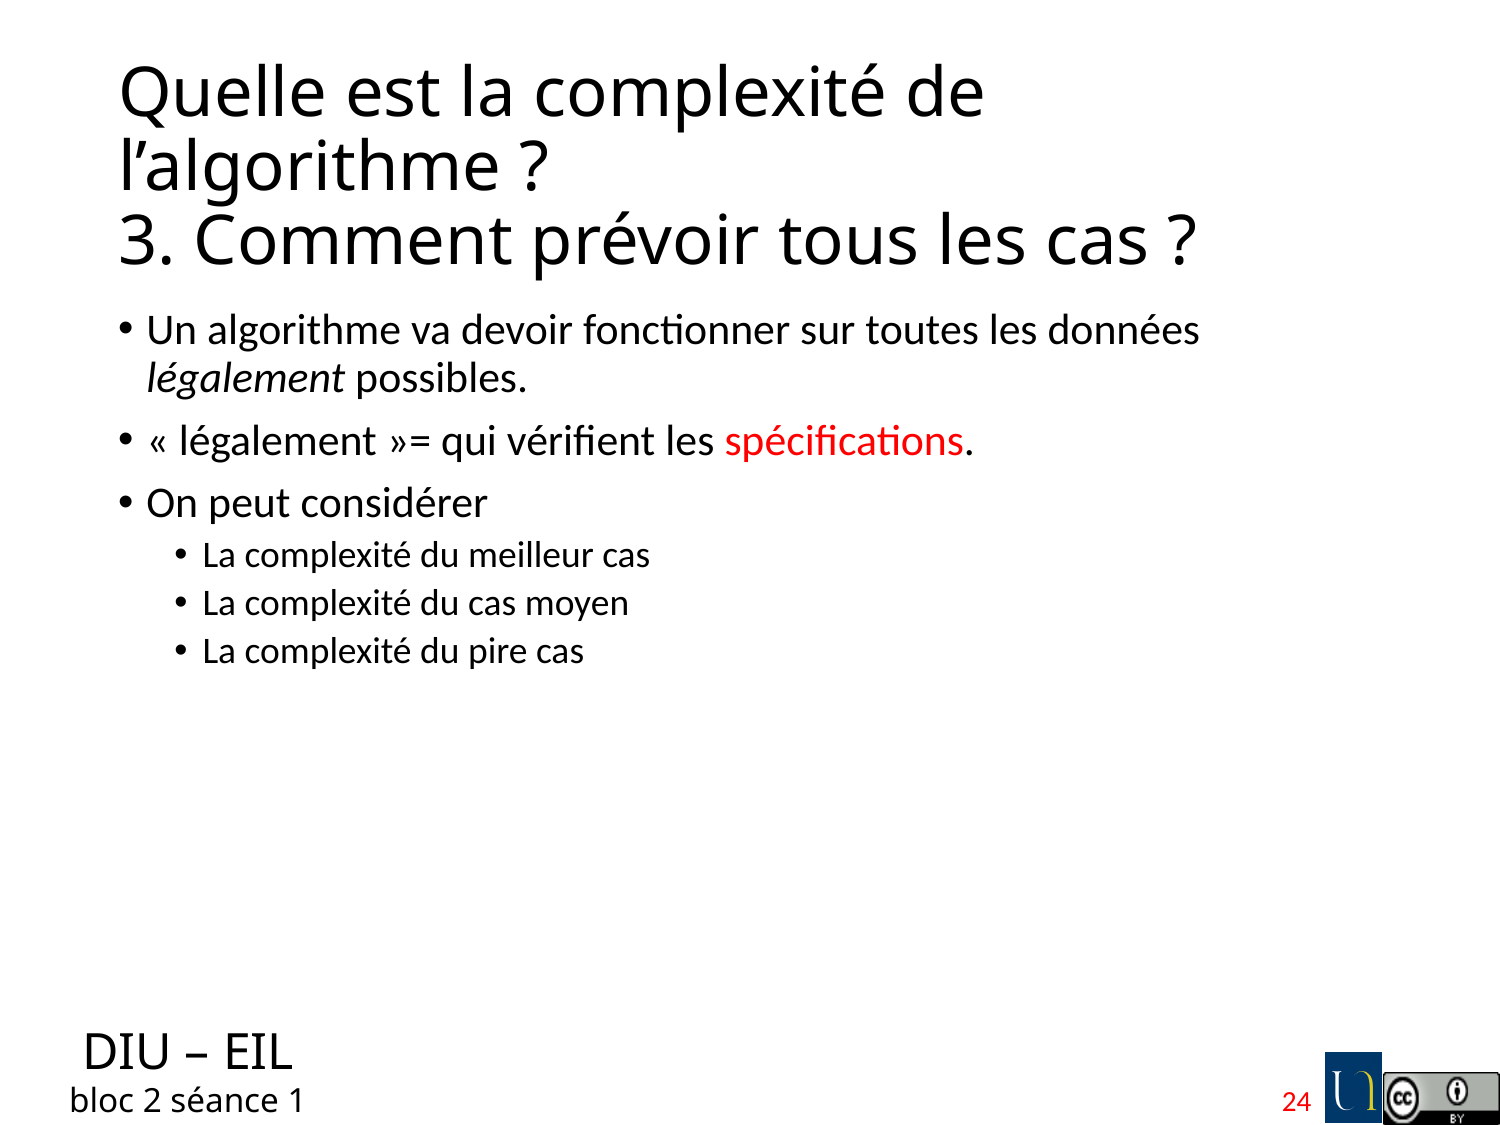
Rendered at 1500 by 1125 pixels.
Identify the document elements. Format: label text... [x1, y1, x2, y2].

slide_number <numéro> [1240, 1070, 1327, 1125]
title Quelle est la complexité de l’algorithme ? 3. Comment prévoir tous les cas ? [103, 59, 1397, 278]
picture [1383, 1072, 1500, 1125]
picture [1325, 1052, 1382, 1123]
list Un algorithme va devoir fonctionner sur toutes les données légalement possibles. « légalement »= qui vérifient les spécifications. On peut considérer La complexité du meilleur cas La complexité du cas moyen La complexité du pire cas [103, 299, 1397, 1014]
